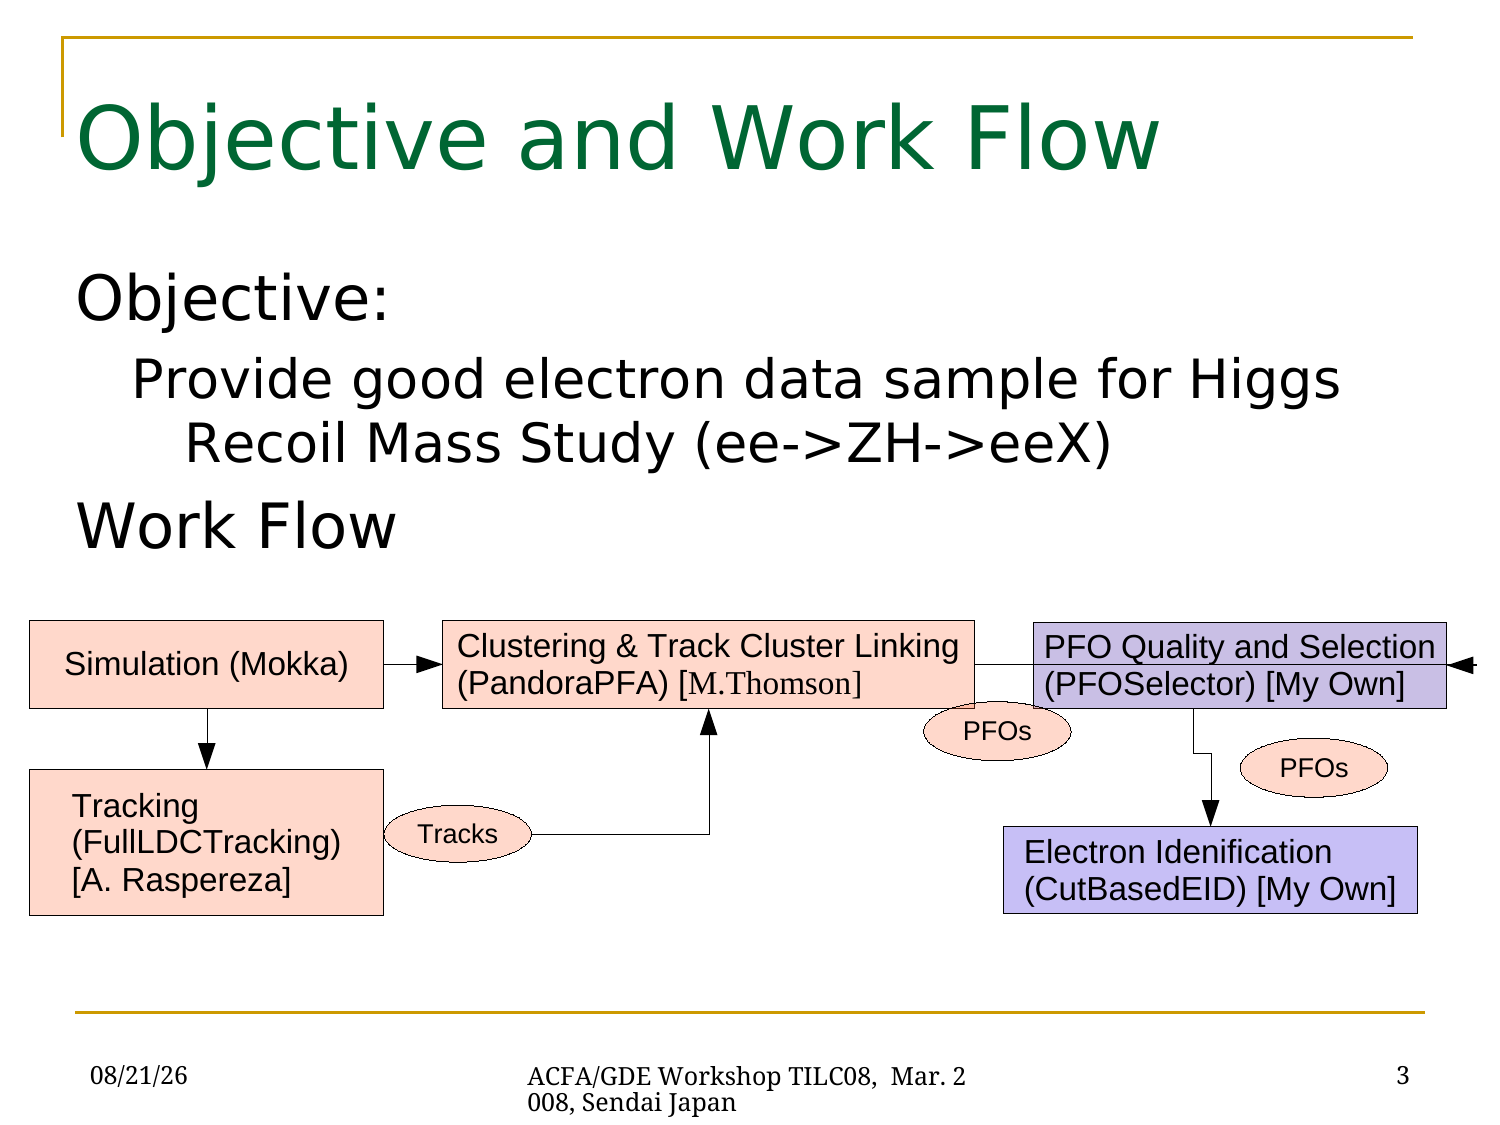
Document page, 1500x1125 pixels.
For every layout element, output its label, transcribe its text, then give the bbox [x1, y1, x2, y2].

title Objective and Work Flow [75, 52, 1426, 226]
text_box Tracking (FullLDCTracking) [A. Raspereza] [29, 769, 384, 916]
text_box PFOs [923, 701, 1072, 761]
text_box Tracks [383, 805, 532, 863]
list Objective: Provide good electron data sample for Higgs Recoil Mass Study (ee->ZH->eeX) Work Flow [75, 262, 1426, 591]
text_box PFO Quality and Selection (PFOSelector) [My Own] [1033, 622, 1447, 709]
text_box Simulation (Mokka) [29, 620, 384, 709]
text_box Clustering & Track Cluster Linking (PandoraPFA) [M.Thomson] [442, 620, 975, 709]
text_box Electron Idenification (CutBasedEID) [My Own] [1003, 826, 1418, 914]
text_box PFOs [1240, 738, 1388, 798]
